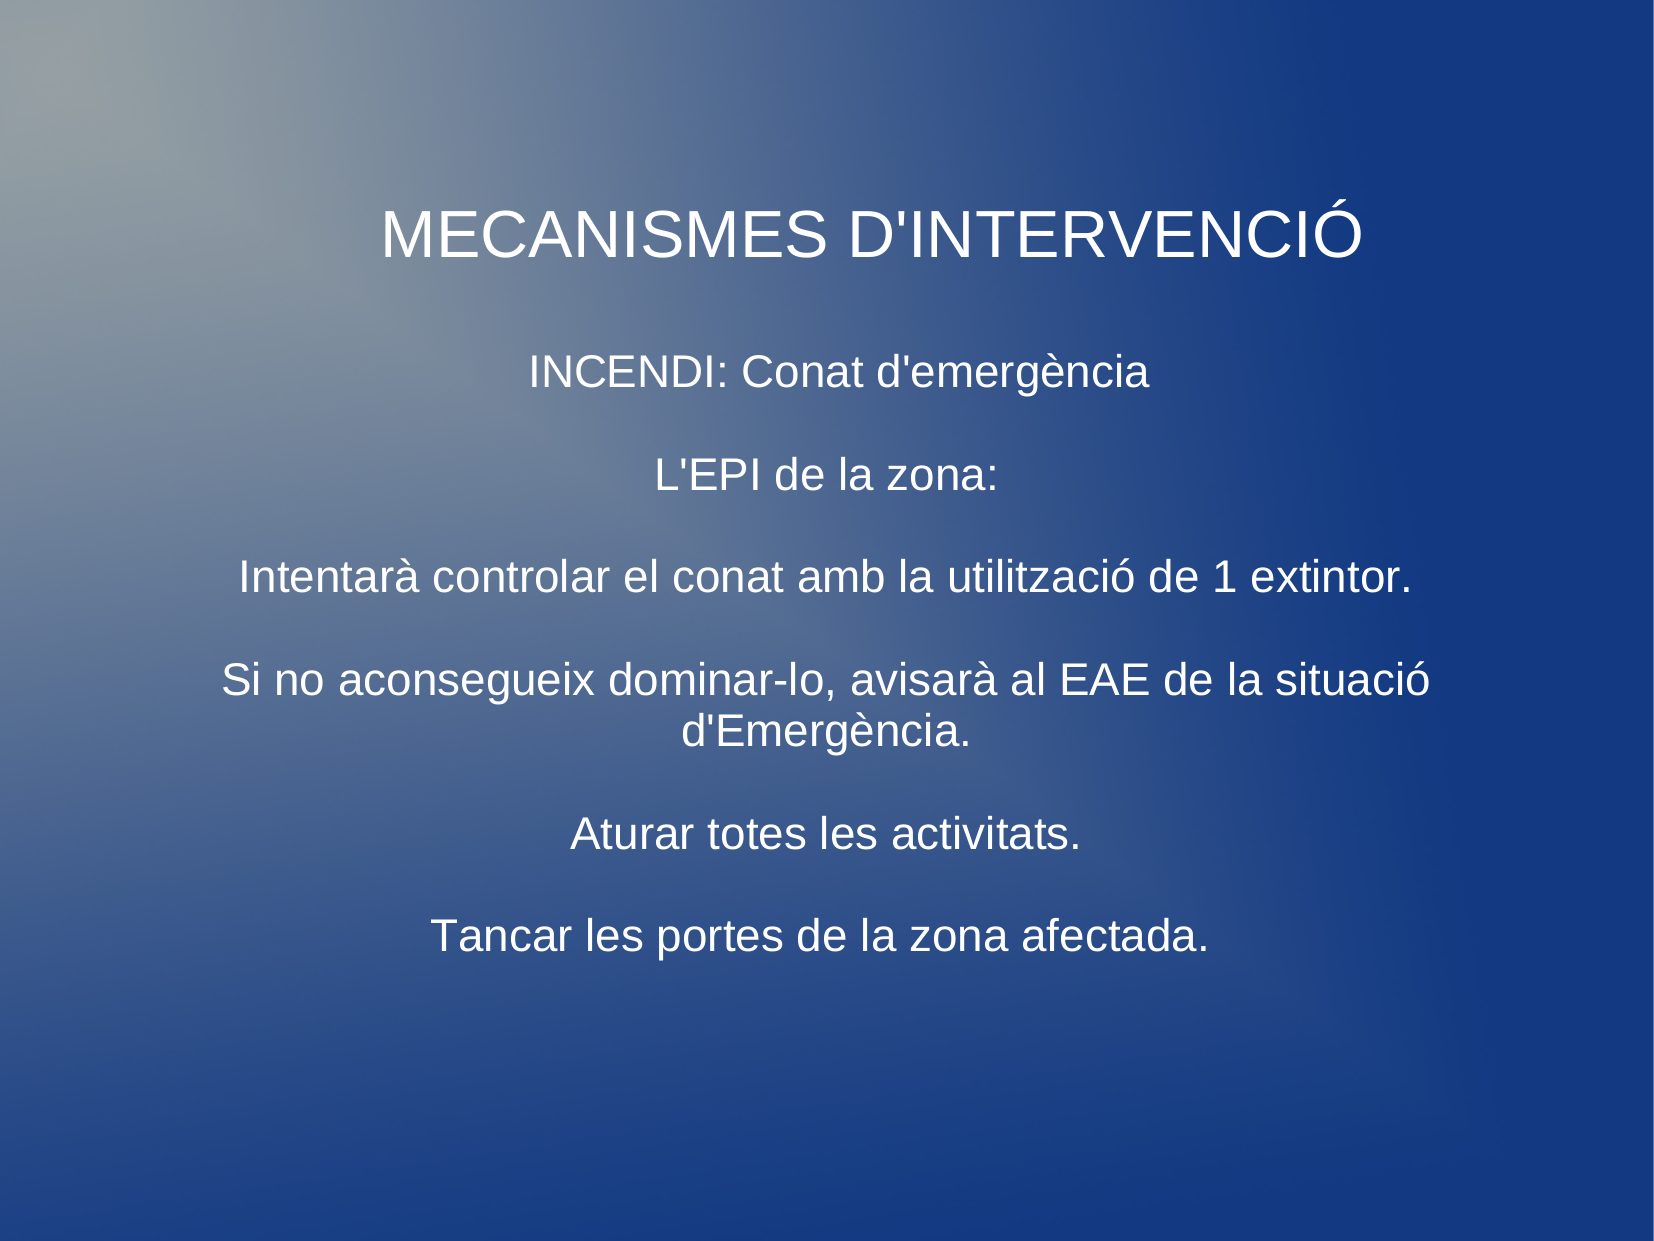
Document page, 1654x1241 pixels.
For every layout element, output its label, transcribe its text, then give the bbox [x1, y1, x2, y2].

picture [0, 0, 1654, 1241]
subtitle MECANISMES D'INTERVENCIÓ INCENDI: Conat d'emergència L'EPI de la zona: Intentarà controlar el conat amb la utilització de 1 extintor. Si no aconsegueix dominar-lo, avisarà al EAE de la situació d'Emergència. Aturar totes les activitats. Tancar les portes de la zona afectada. [82, 49, 1571, 1109]
